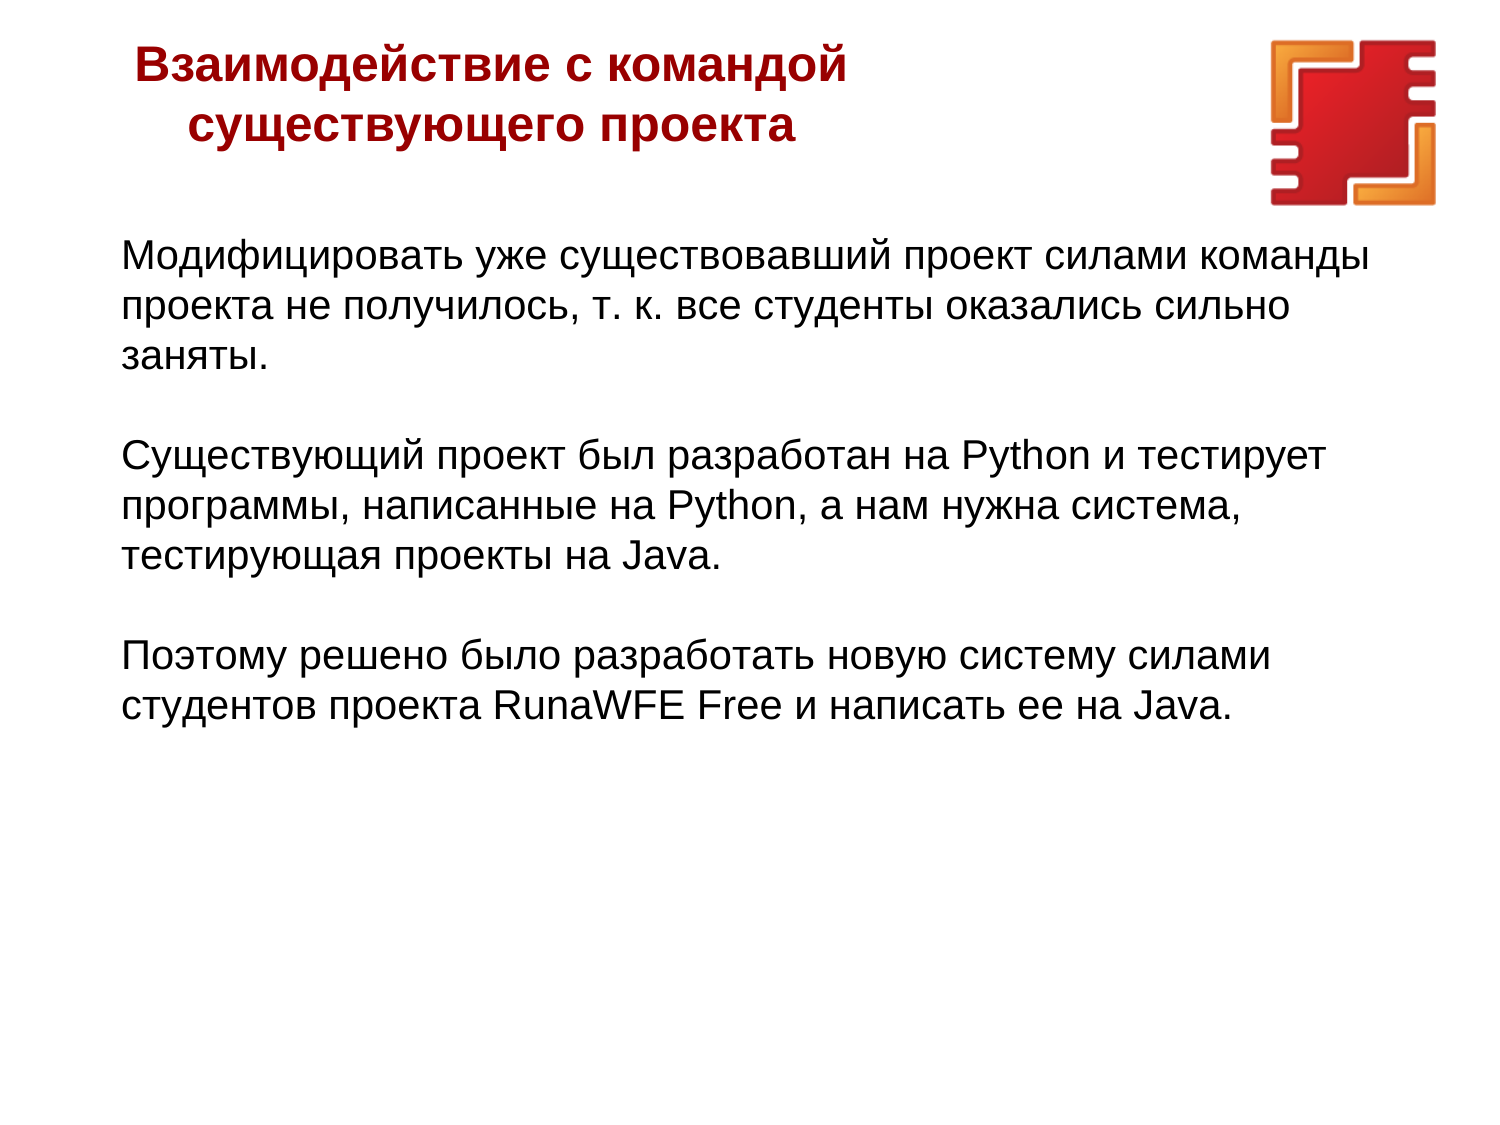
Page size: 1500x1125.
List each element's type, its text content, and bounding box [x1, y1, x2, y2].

text_box Модифицировать уже существовавший проект силами команды проекта не получилось, т. к. все студенты оказались сильно заняты. Существующий проект был разработан на Python и тестирует программы, написанные на Python, а нам нужна система, тестирующая проекты на Java. Поэтому решено было разработать новую систему силами студентов проекта RunaWFE Free и написать ее на Java. [106, 220, 1406, 1040]
text_box Взаимодействие с командой существующего проекта [119, 23, 1146, 220]
picture [1266, 35, 1441, 211]
